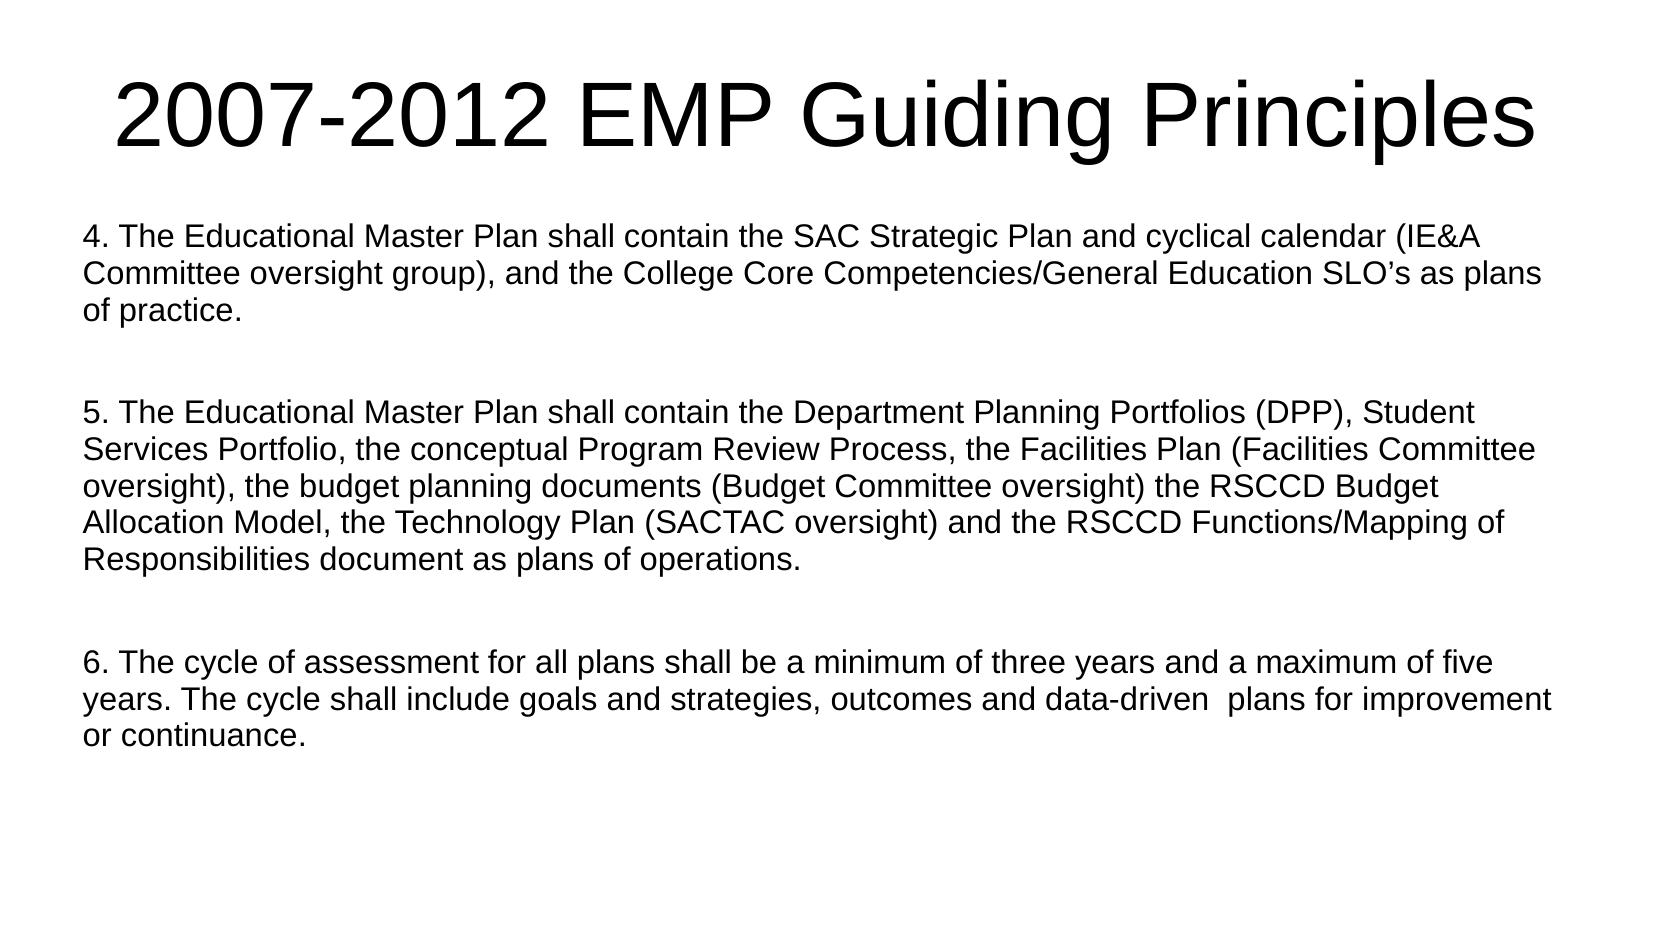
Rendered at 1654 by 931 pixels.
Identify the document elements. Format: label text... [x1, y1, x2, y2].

list 4. The Educational Master Plan shall contain the SAC Strategic Plan and cyclical calendar (IE&A Committee oversight group), and the College Core Competencies/General Education SLO’s as plans of practice. 5. The Educational Master Plan shall contain the Department Planning Portfolios (DPP), Student Services Portfolio, the conceptual Program Review Process, the Facilities Plan (Facilities Committee oversight), the budget planning documents (Budget Committee oversight) the RSCCD Budget Allocation Model, the Technology Plan (SACTAC oversight) and the RSCCD Functions/Mapping of Responsibilities document as plans of operations. 6. The cycle of assessment for all plans shall be a minimum of three years and a maximum of five years. The cycle shall include goals and strategies, outcomes and data-driven plans for improvement or continuance. [82, 217, 1571, 758]
title 2007-2012 EMP Guiding Principles [82, 37, 1571, 193]
